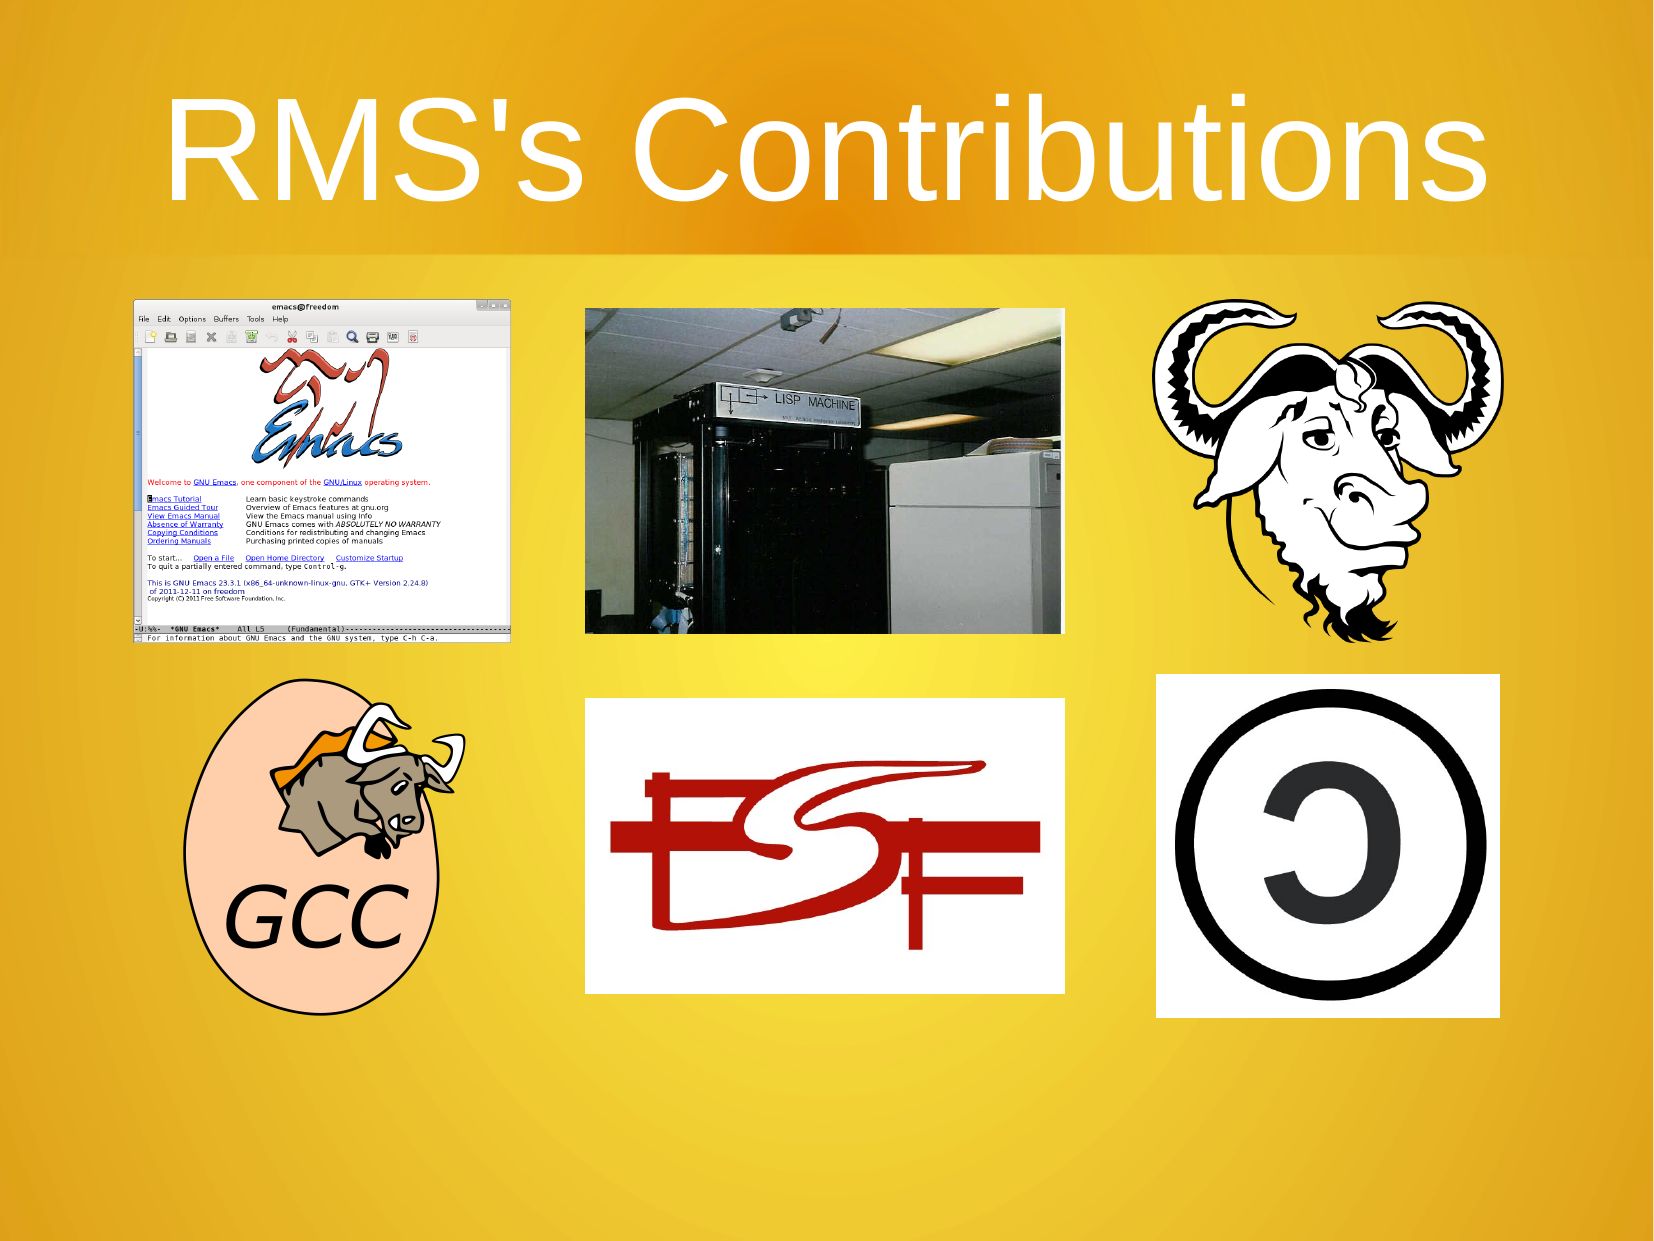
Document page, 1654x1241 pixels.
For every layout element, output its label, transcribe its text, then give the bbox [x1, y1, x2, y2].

picture [0, 0, 1654, 1241]
title RMS's Contributions [82, 47, 1571, 252]
